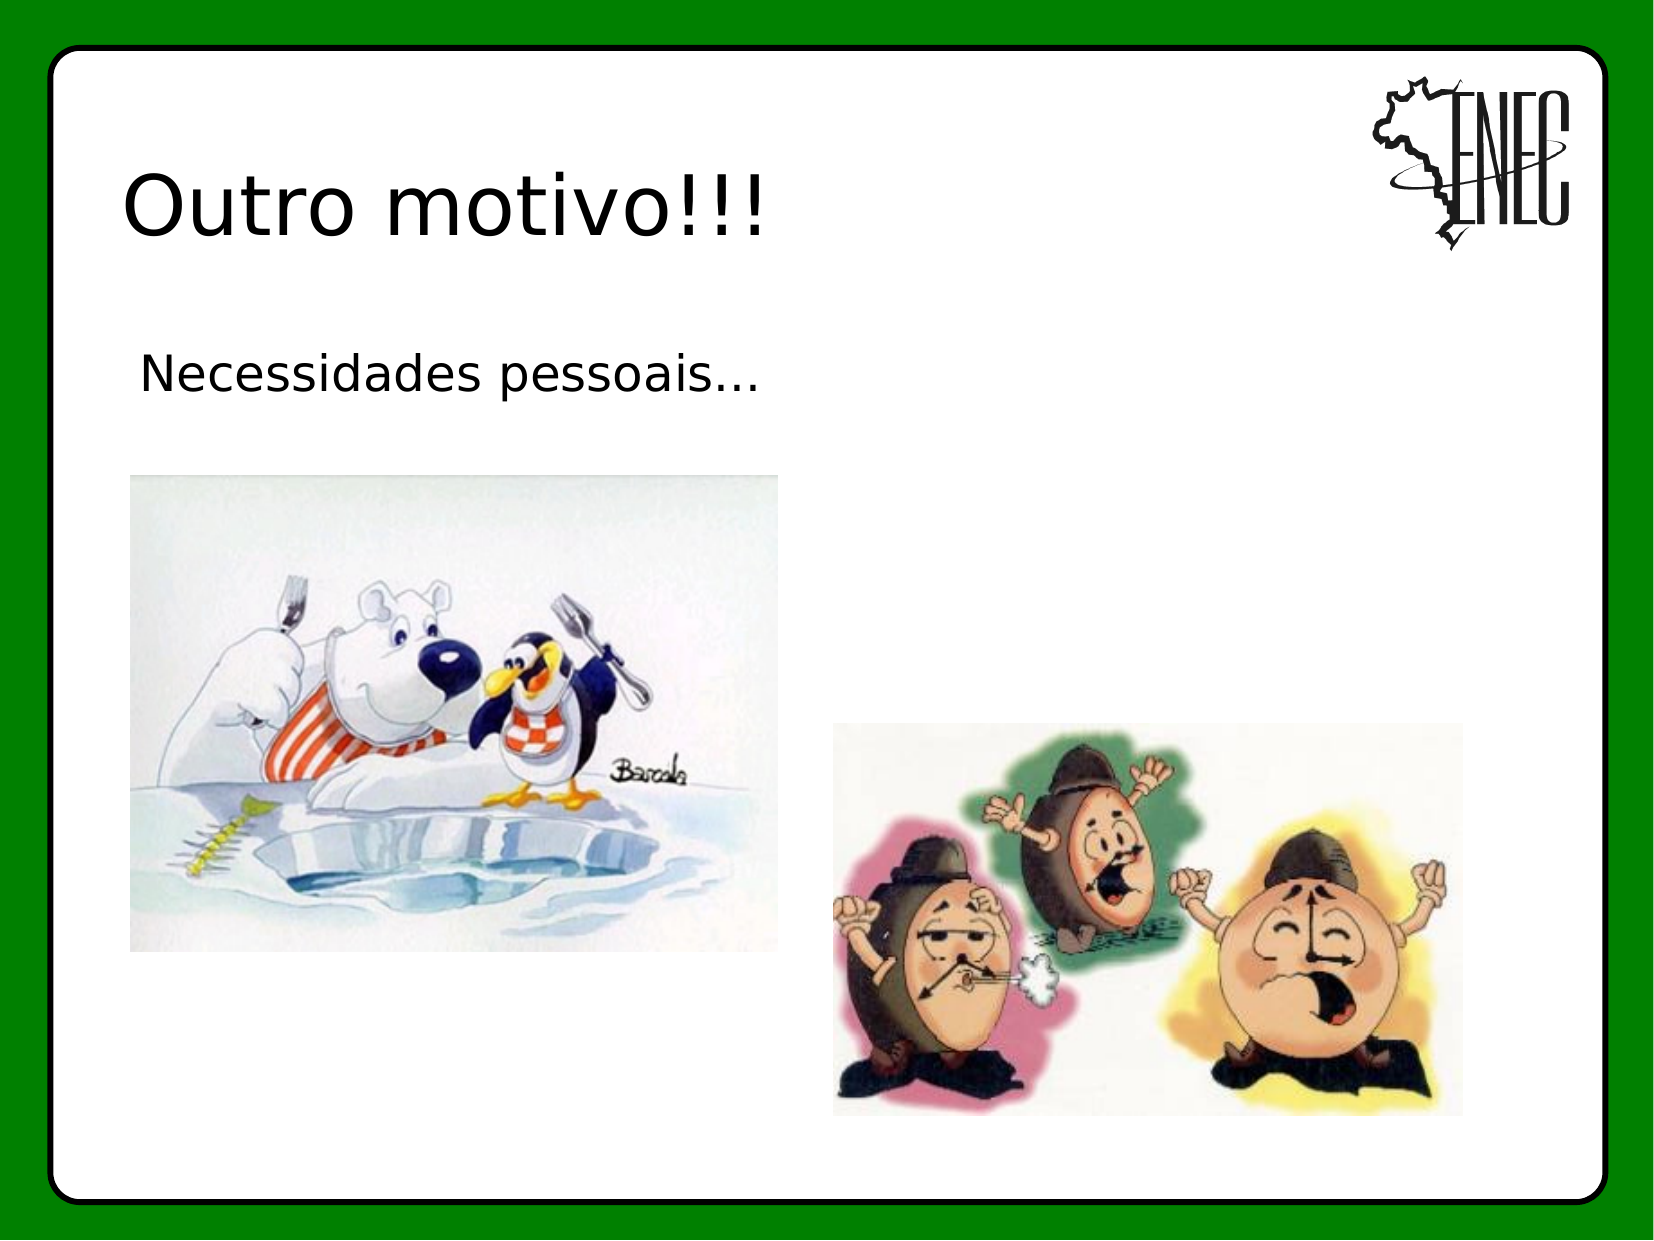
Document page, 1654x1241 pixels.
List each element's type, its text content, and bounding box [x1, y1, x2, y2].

title Outro motivo!!! [121, 102, 1534, 311]
picture [130, 475, 778, 952]
picture [1367, 71, 1575, 273]
list Necessidades pessoais... [121, 344, 1534, 1127]
picture [833, 723, 1463, 1116]
